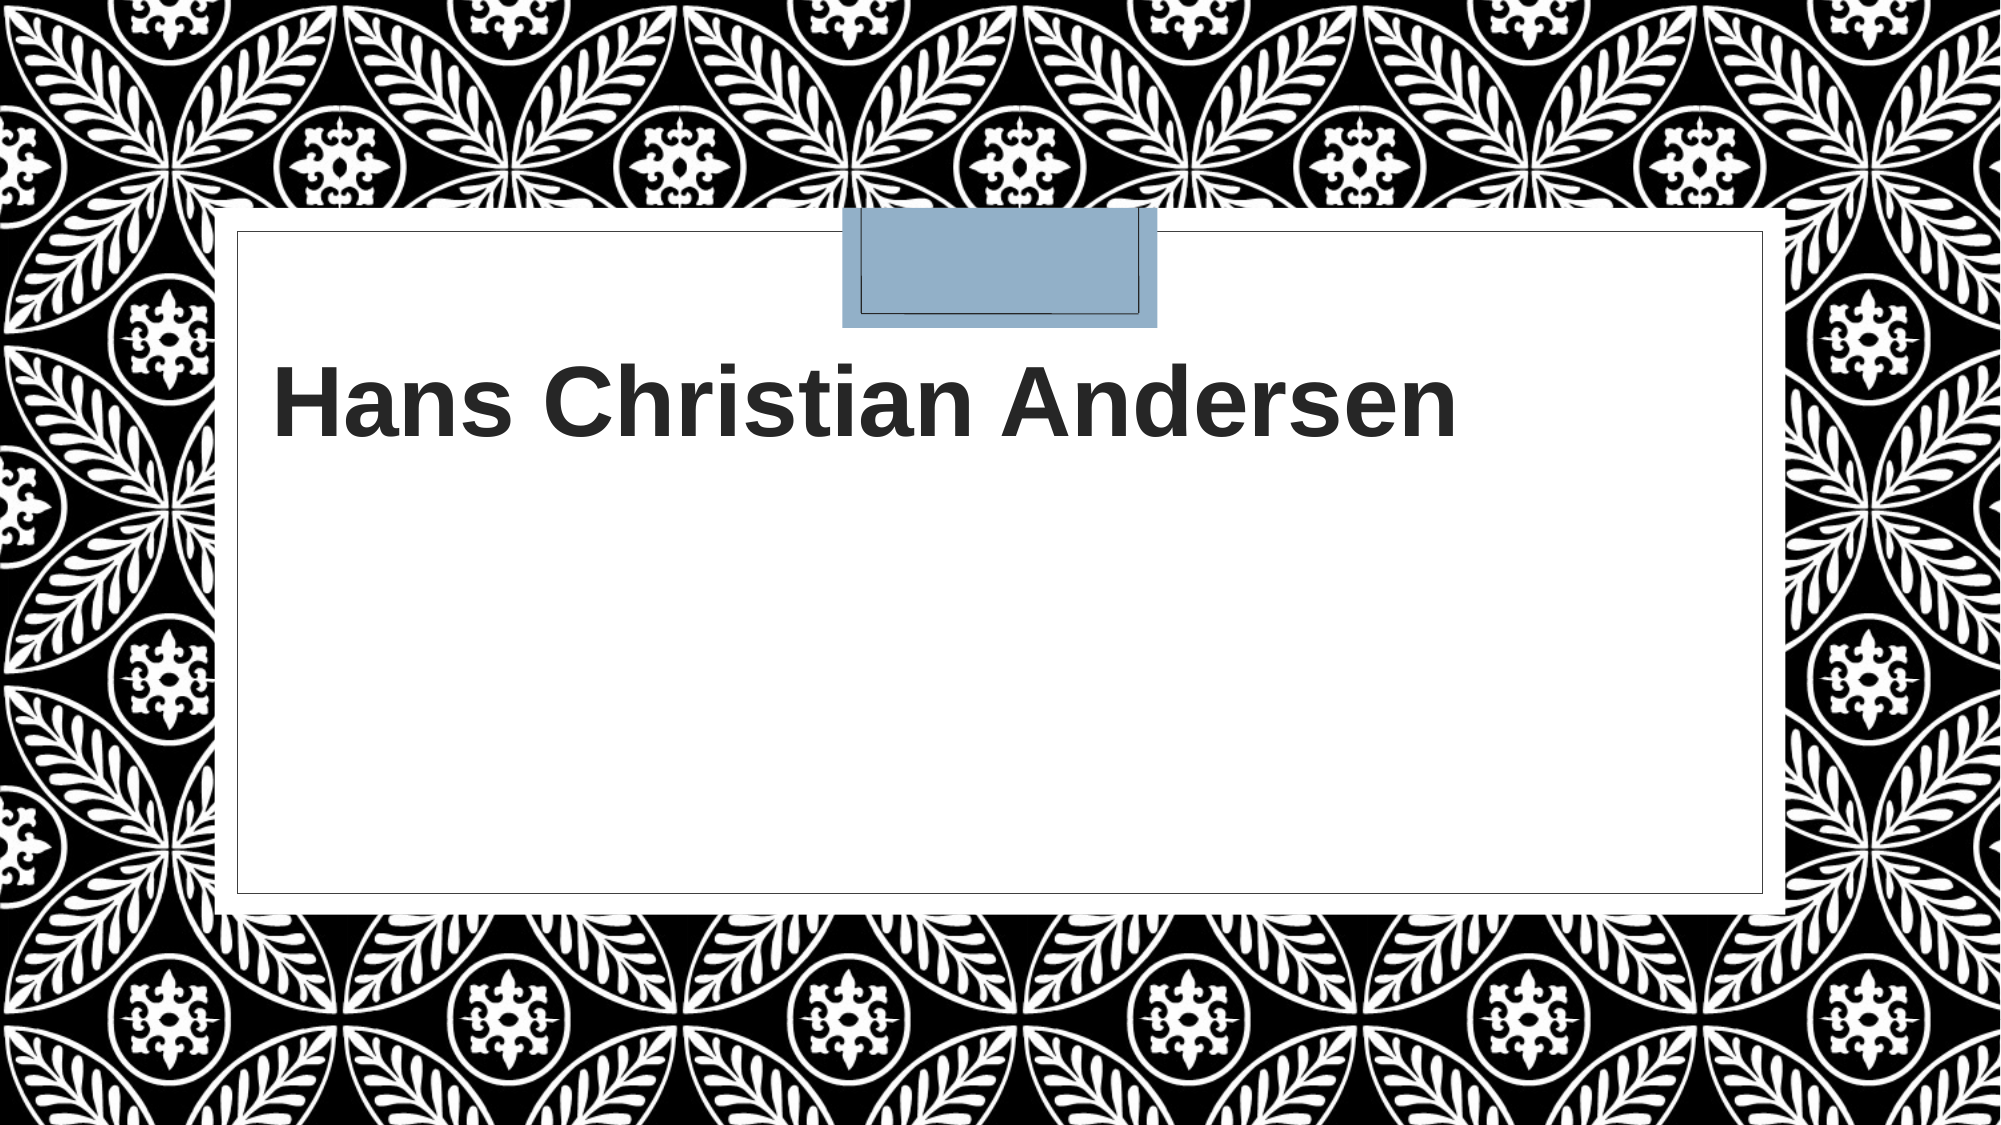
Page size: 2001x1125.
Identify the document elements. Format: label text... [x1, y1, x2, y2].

title Hans Christian Andersen [256, 343, 1744, 769]
